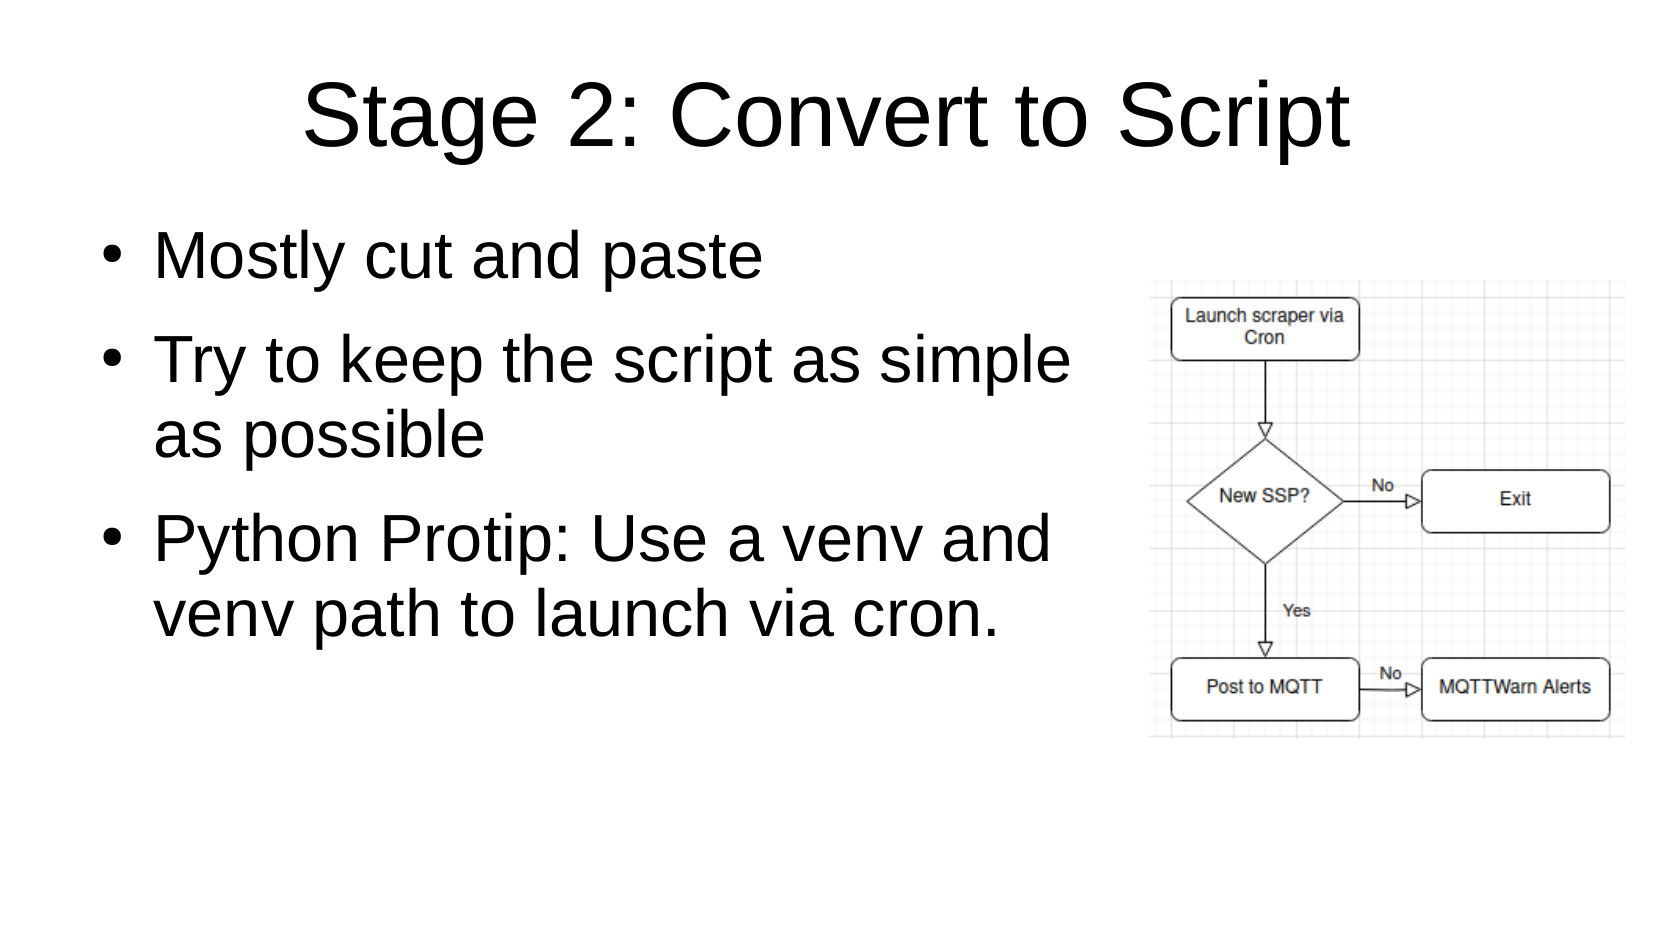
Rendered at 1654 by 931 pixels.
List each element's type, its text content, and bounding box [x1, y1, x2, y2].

list Mostly cut and paste Try to keep the script as simple as possible Python Protip: Use a venv and venv path to launch via cron. [82, 217, 1123, 857]
title Stage 2: Convert to Script [82, 37, 1571, 193]
picture [1149, 280, 1625, 739]
